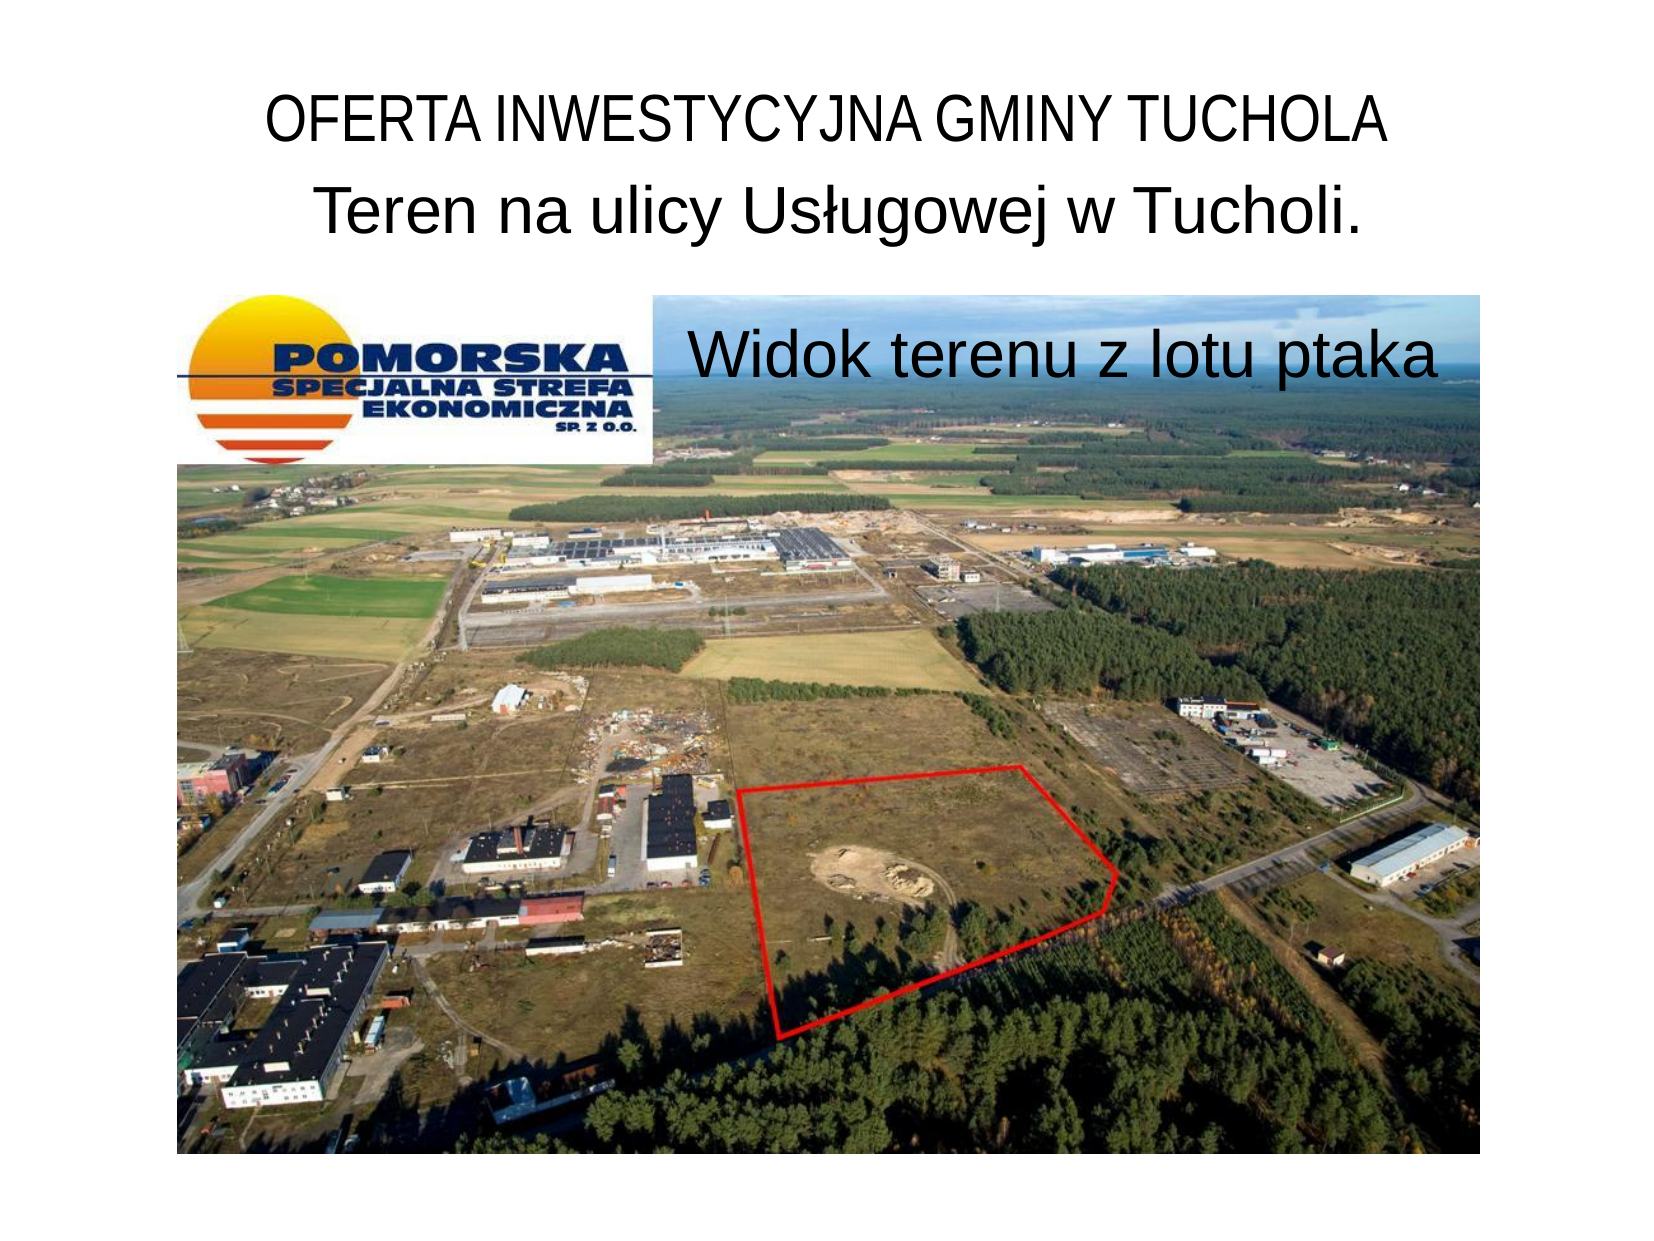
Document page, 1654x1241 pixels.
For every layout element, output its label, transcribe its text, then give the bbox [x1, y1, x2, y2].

picture [177, 300, 1480, 1154]
text_box Widok terenu z lotu ptaka [590, 317, 1536, 443]
text_box Teren na ulicy Usługowej w Tucholi. [82, 173, 1595, 300]
title OFERTA INWESTYCYJNA GMINY TUCHOLA [82, 56, 1571, 173]
